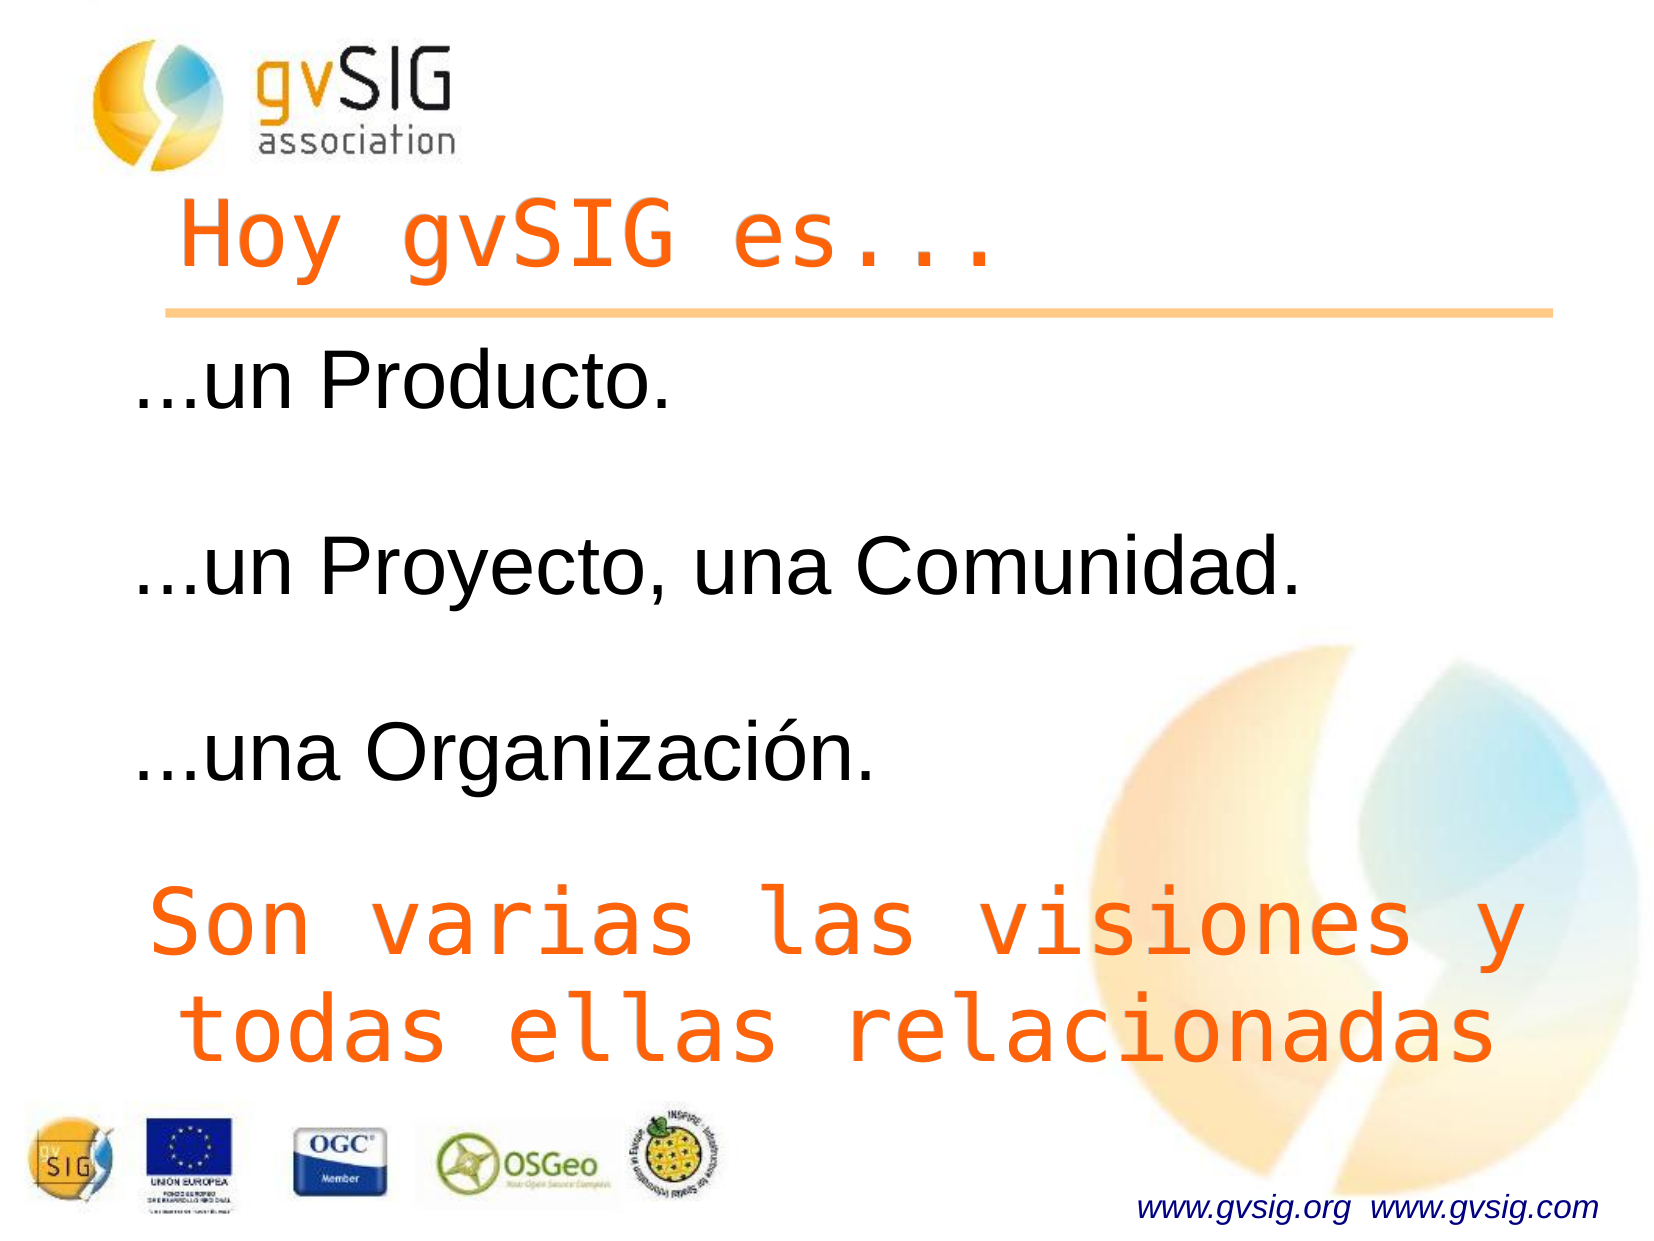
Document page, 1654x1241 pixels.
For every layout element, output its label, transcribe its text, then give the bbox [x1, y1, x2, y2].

picture [1585, 1202, 1594, 1217]
picture [1388, 1203, 1396, 1217]
picture [1512, 1202, 1522, 1216]
picture [1453, 1202, 1463, 1216]
picture [1336, 1202, 1346, 1216]
picture [1143, 1205, 1150, 1217]
picture [1307, 1202, 1317, 1216]
picture [1424, 1205, 1431, 1217]
picture [1154, 1201, 1163, 1217]
picture [1411, 1201, 1420, 1217]
picture [1400, 1205, 1407, 1217]
picture [1178, 1201, 1187, 1217]
picture [1557, 1202, 1567, 1216]
picture [1220, 1202, 1230, 1216]
picture [1377, 1205, 1384, 1217]
picture [1167, 1205, 1174, 1217]
picture [1575, 1202, 1584, 1217]
text_box Hoy gvSIG es... [0, 173, 1300, 296]
text_box Son varias las visiones y todas ellas relacionadas [100, 862, 1577, 1103]
picture [1279, 1202, 1289, 1216]
text_box ...un Producto. ...un Proyecto, una Comunidad. ...una Organización. [118, 283, 1506, 862]
picture [1191, 1205, 1198, 1217]
picture [0, 0, 1653, 1217]
